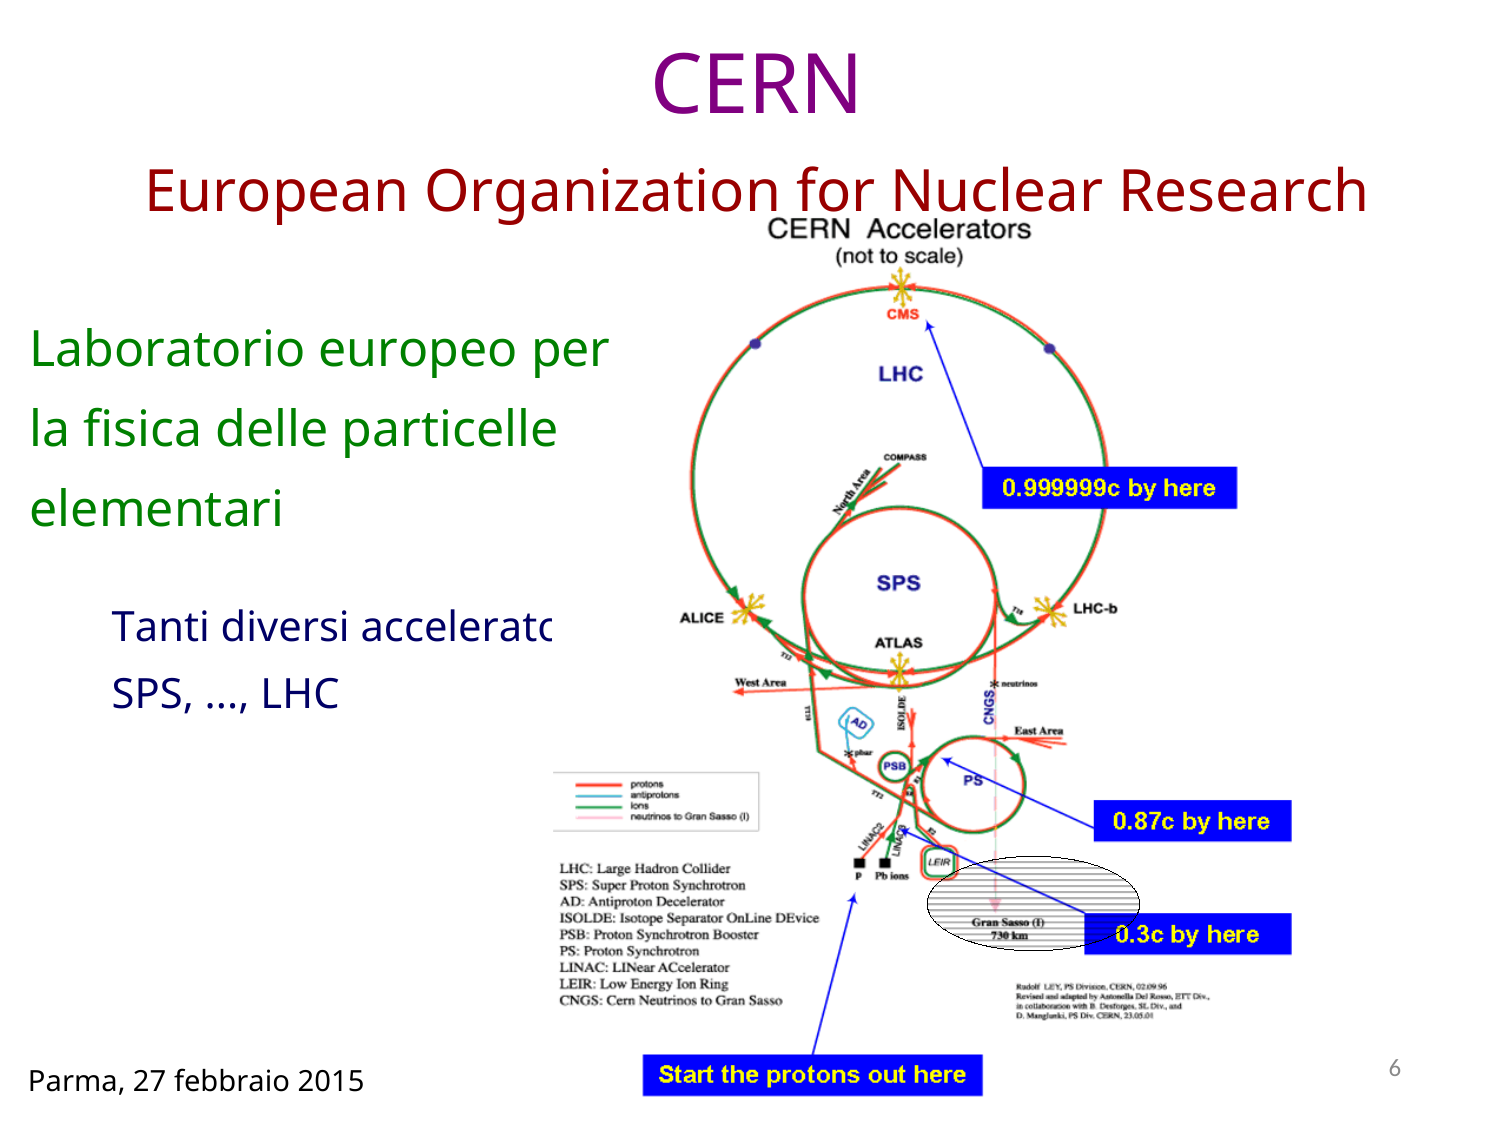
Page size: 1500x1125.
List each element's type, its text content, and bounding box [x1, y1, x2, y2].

text_box <number> [1293, 1042, 1417, 1095]
text_box Laboratorio europeo per la fisica delle particelle elementari [29, 283, 647, 550]
picture [552, 223, 1293, 1097]
text_box [927, 856, 1140, 951]
text_box Tanti diversi acceleratori: PS, SPS, ..., LHC [111, 550, 552, 758]
text_box CERN European Organization for Nuclear Research [88, 0, 1426, 223]
